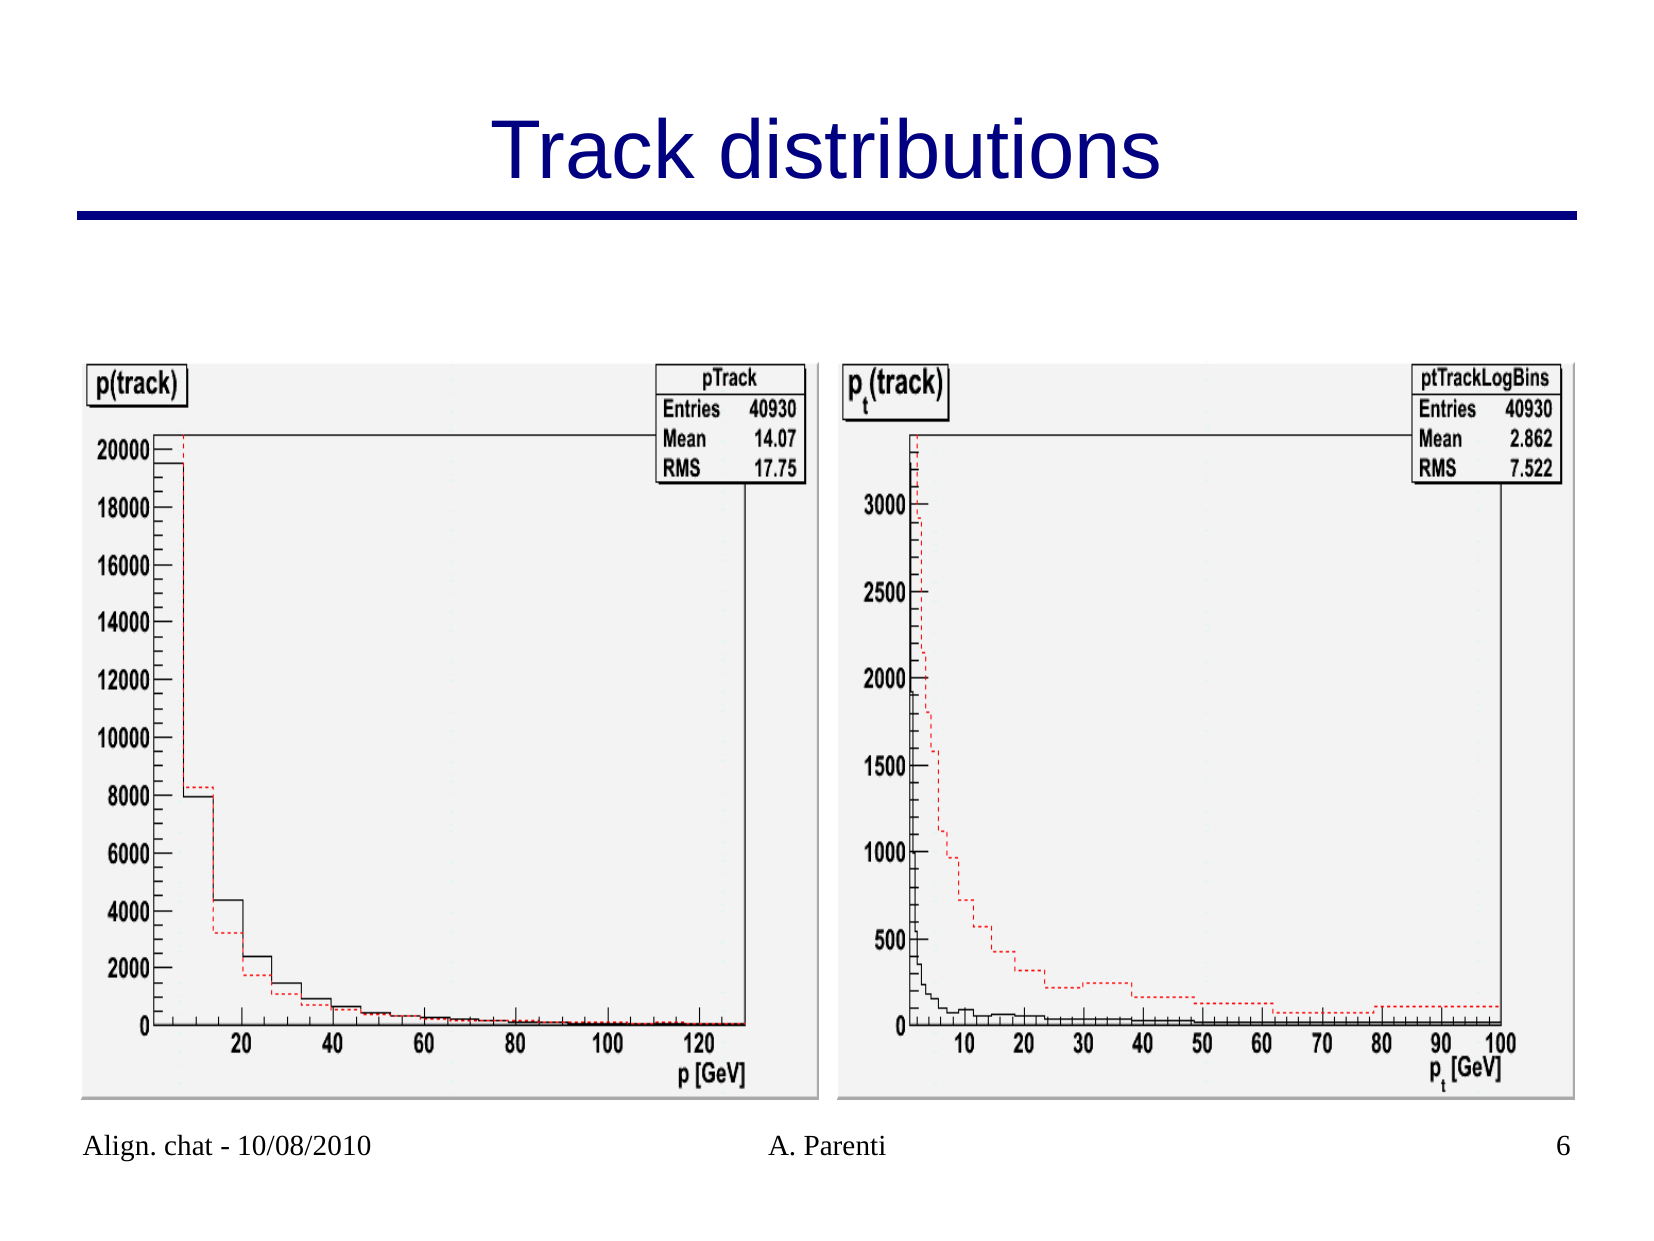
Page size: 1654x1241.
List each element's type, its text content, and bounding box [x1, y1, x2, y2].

picture [80, 361, 819, 1100]
title Track distributions [82, 75, 1571, 226]
picture [836, 361, 1575, 1100]
